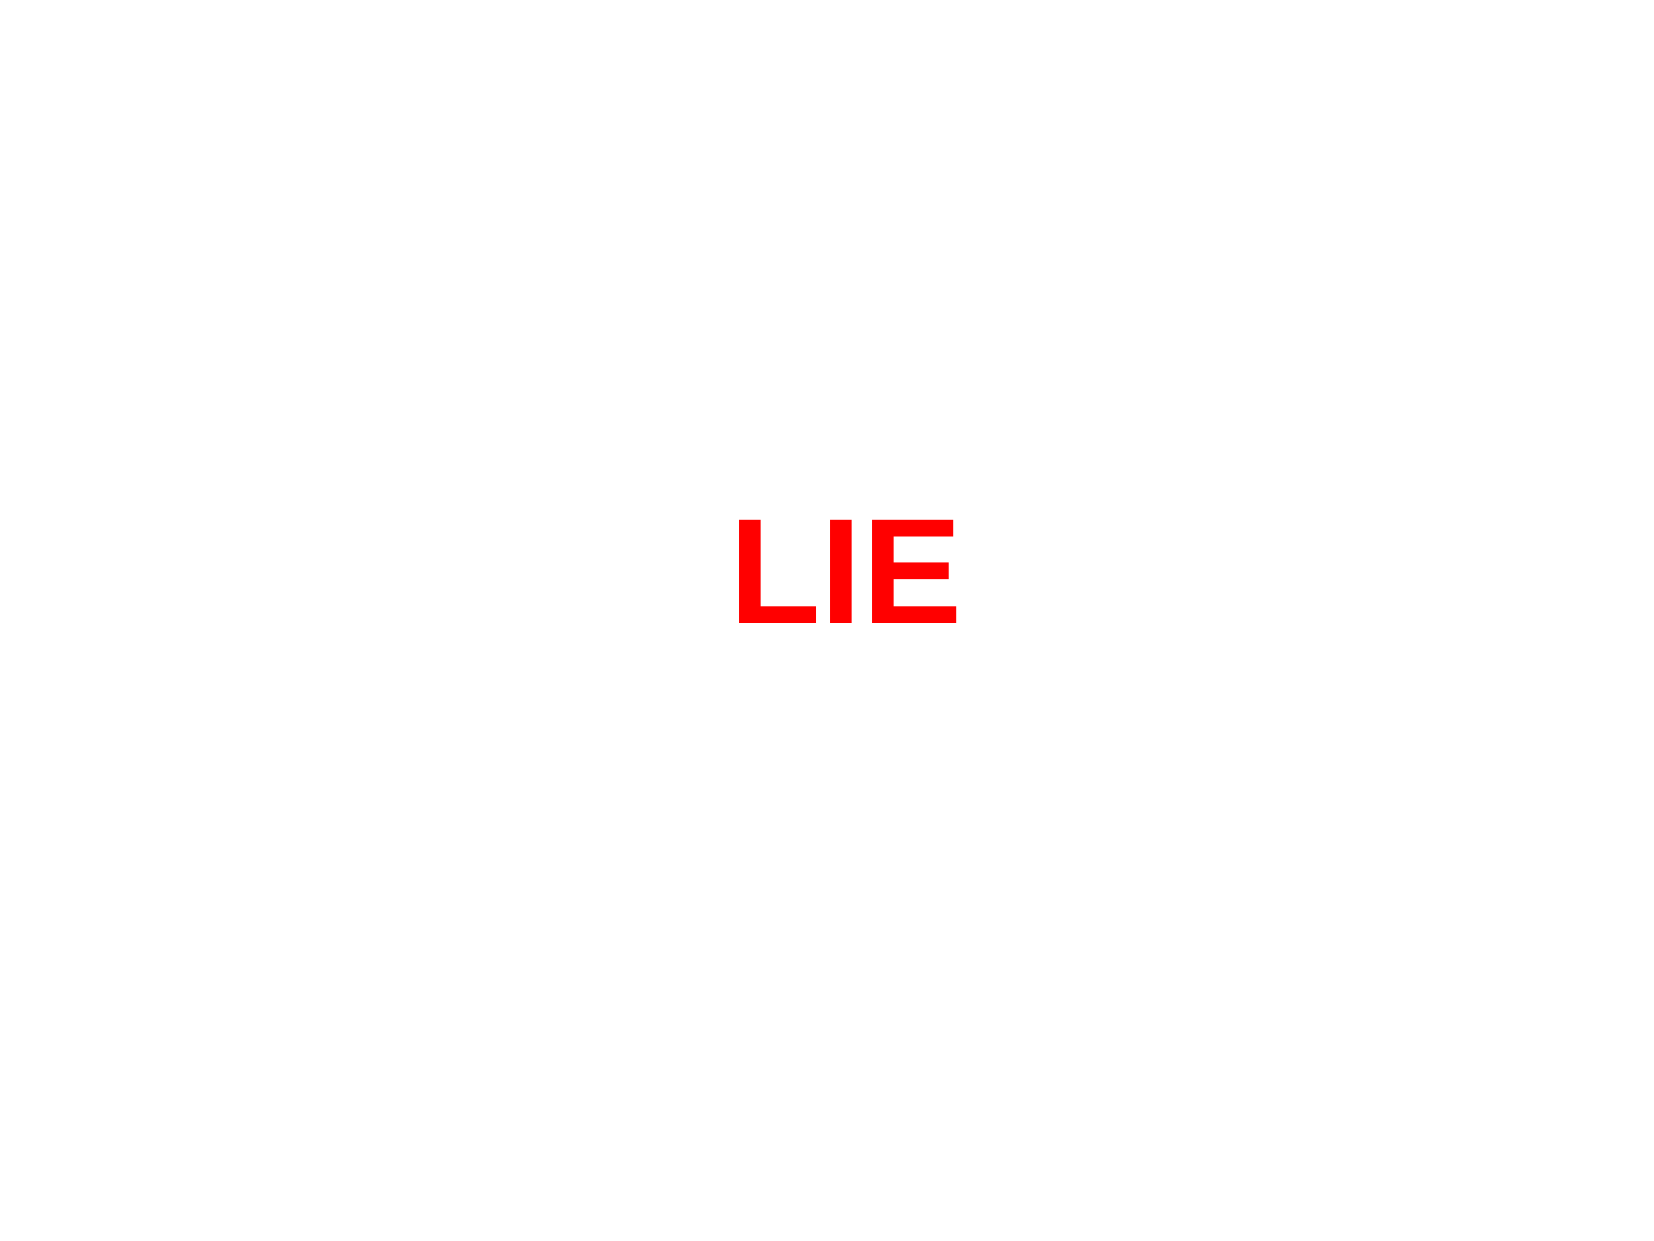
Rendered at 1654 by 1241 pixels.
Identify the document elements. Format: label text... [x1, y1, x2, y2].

list LIE [82, 290, 1538, 1010]
